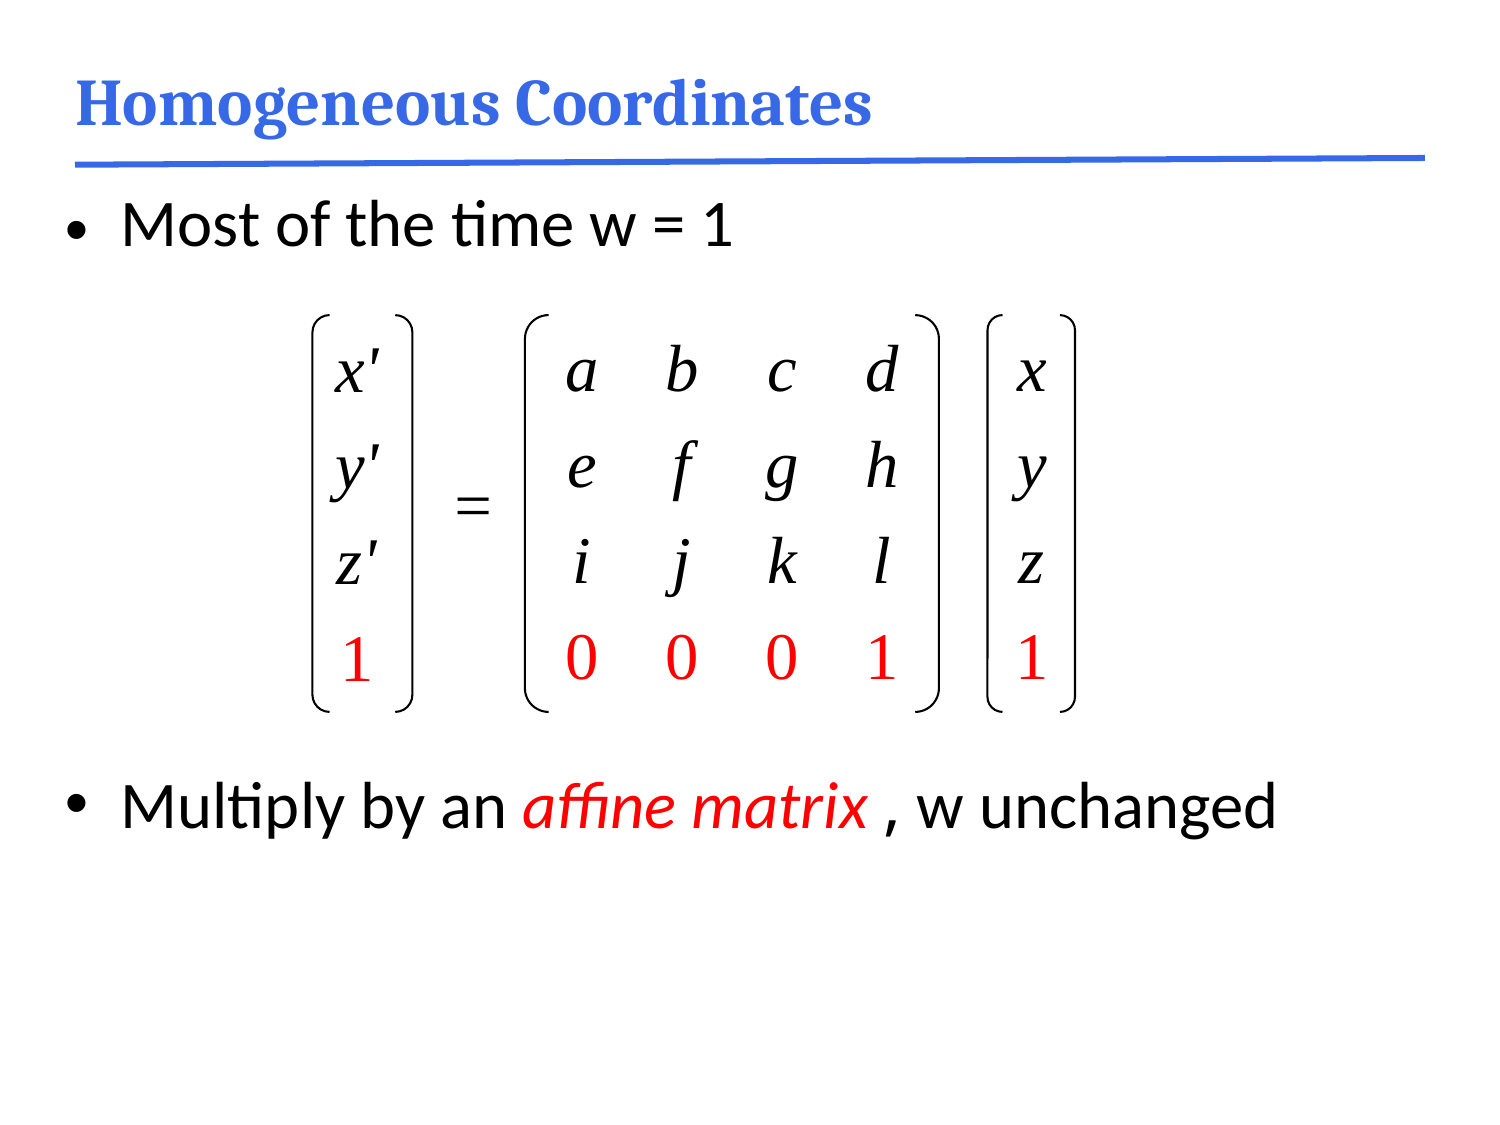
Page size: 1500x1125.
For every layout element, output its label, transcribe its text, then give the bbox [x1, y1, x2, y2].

text_box a e i 0 [538, 324, 625, 693]
text_box x' y' z' 1 [313, 326, 400, 695]
text_box = [449, 461, 500, 542]
text_box d h l 1 [838, 324, 925, 693]
text_box x y z 1 [989, 324, 1073, 694]
text_box c g k 0 [739, 324, 825, 693]
text_box b f j 0 [638, 324, 725, 693]
title Homogeneous Coordinates [75, 9, 1351, 198]
text_box Most of the time w = 1 Multiply by an affine matrix , w unchanged [64, 196, 1416, 940]
